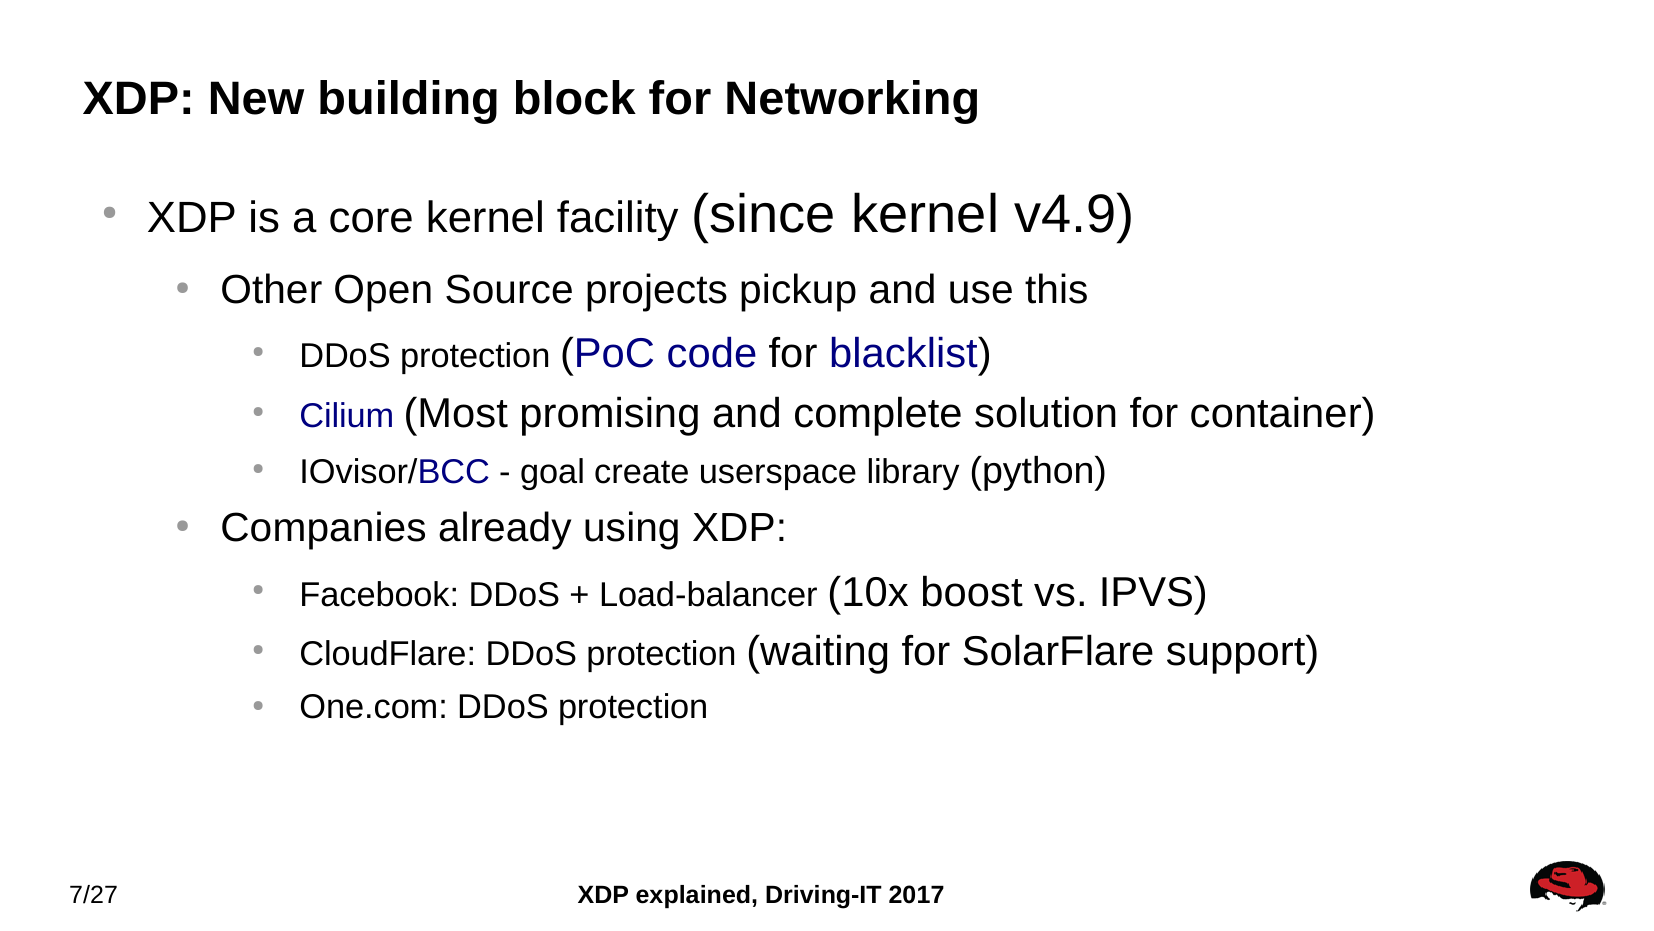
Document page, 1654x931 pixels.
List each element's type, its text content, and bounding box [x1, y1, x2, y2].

picture [1529, 859, 1613, 918]
list XDP is a core kernel facility (since kernel v4.9) Other Open Source projects pickup and use this DDoS protection (PoC code for blacklist) Cilium (Most promising and complete solution for container) IOvisor/BCC - goal create userspace library (python) Companies already using XDP: Facebook: DDoS + Load-balancer (10x boost vs. IPVS) CloudFlare: DDoS protection (waiting for SolarFlare support) One.com: DDoS protection [86, 183, 1575, 779]
title XDP: New building block for Networking [82, 28, 1571, 169]
